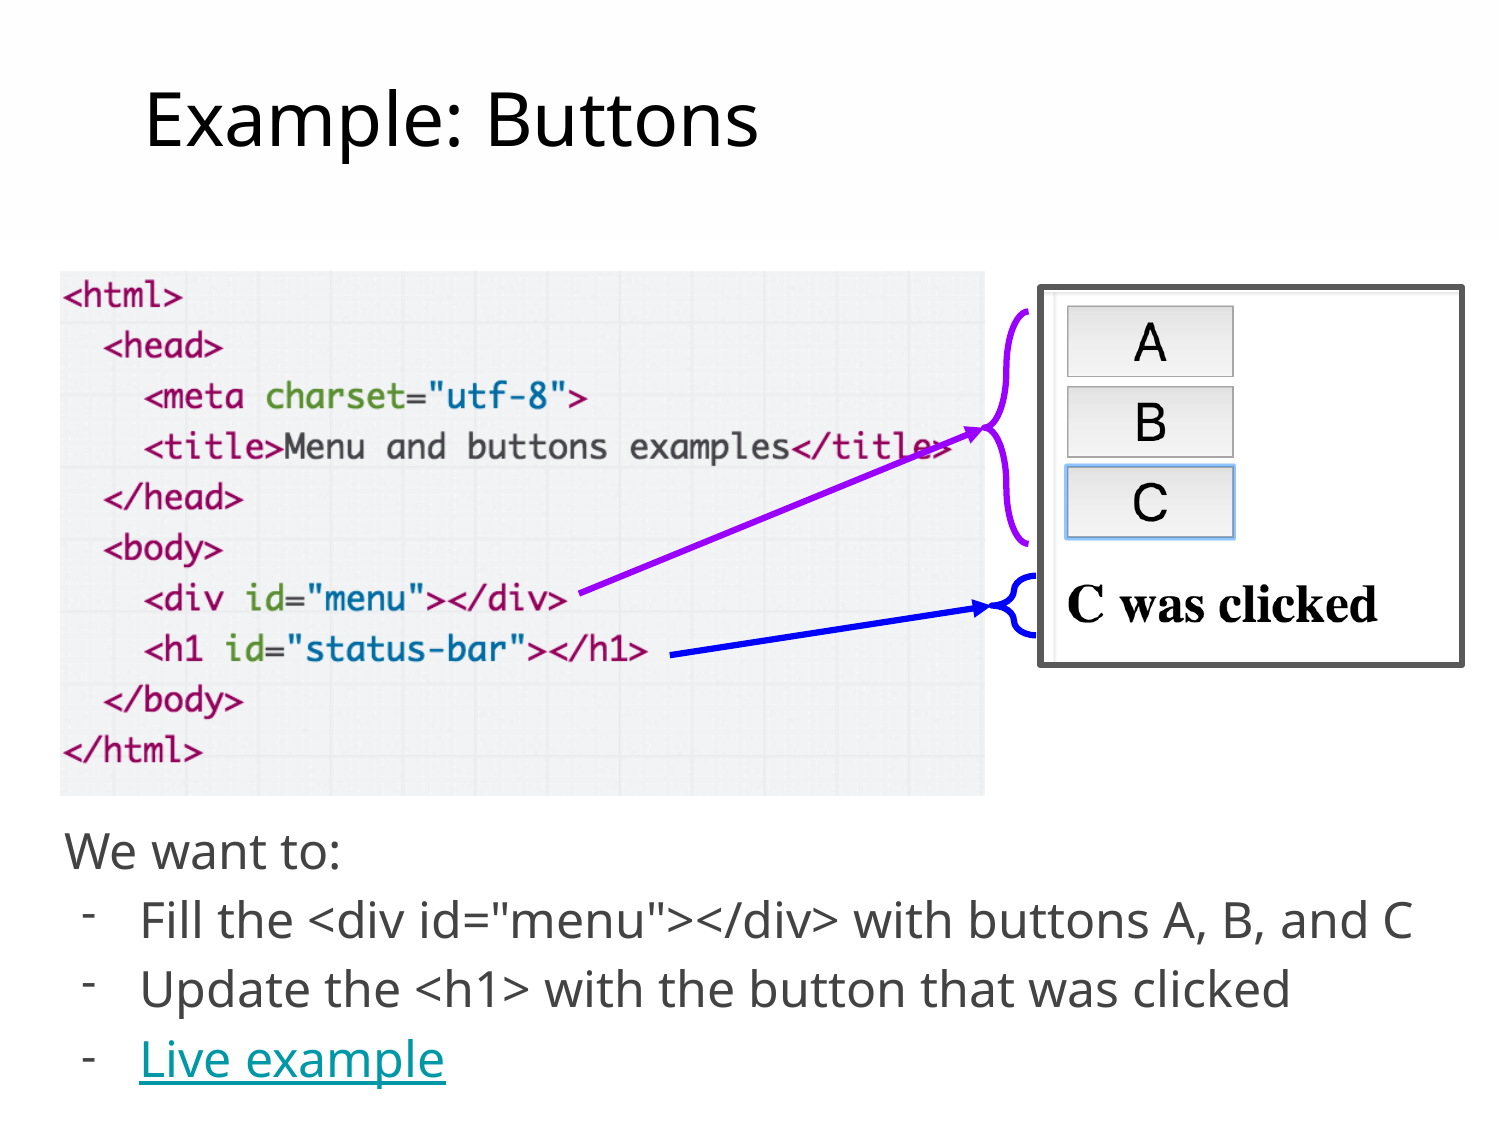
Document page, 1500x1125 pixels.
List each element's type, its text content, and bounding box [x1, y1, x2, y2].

picture [1043, 290, 1459, 663]
title Example: Buttons [128, 56, 1372, 183]
list We want to: Fill the <div id="menu"></div> with buttons A, B, and C Update the <h1> with the button that was clicked Live example [49, 795, 1459, 1091]
picture [60, 271, 985, 796]
